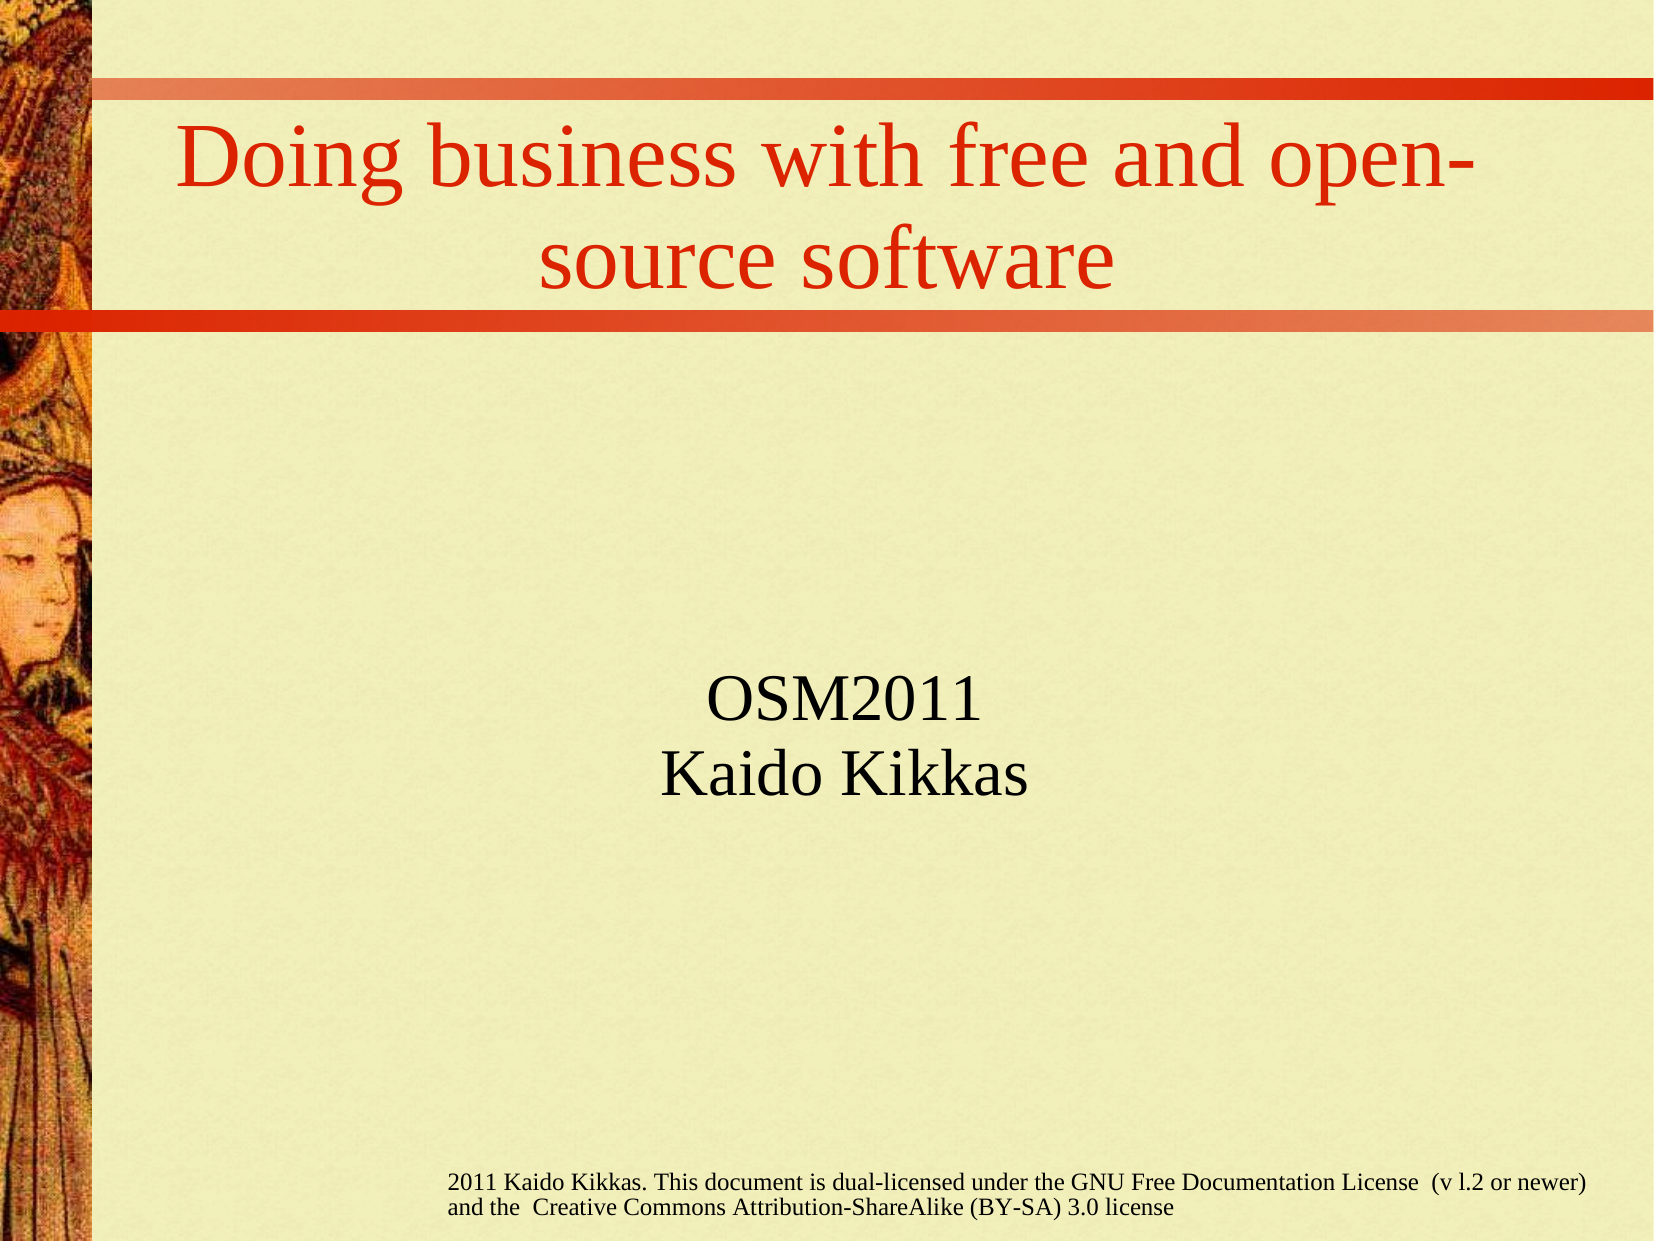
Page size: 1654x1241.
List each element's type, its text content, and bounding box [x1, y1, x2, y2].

text_box 2011 Kaido Kikkas. This document is dual-licensed under the GNU Free Documentation License (v l.2 or newer) and the Creative Commons Attribution-ShareAlike (BY-SA) 3.0 license [447, 1169, 1598, 1198]
picture [0, 332, 1654, 1241]
picture [0, 0, 1654, 310]
subtitle OSM2011 Kaido Kikkas [121, 344, 1534, 1127]
title Doing business with free and open-source software [121, 104, 1534, 309]
